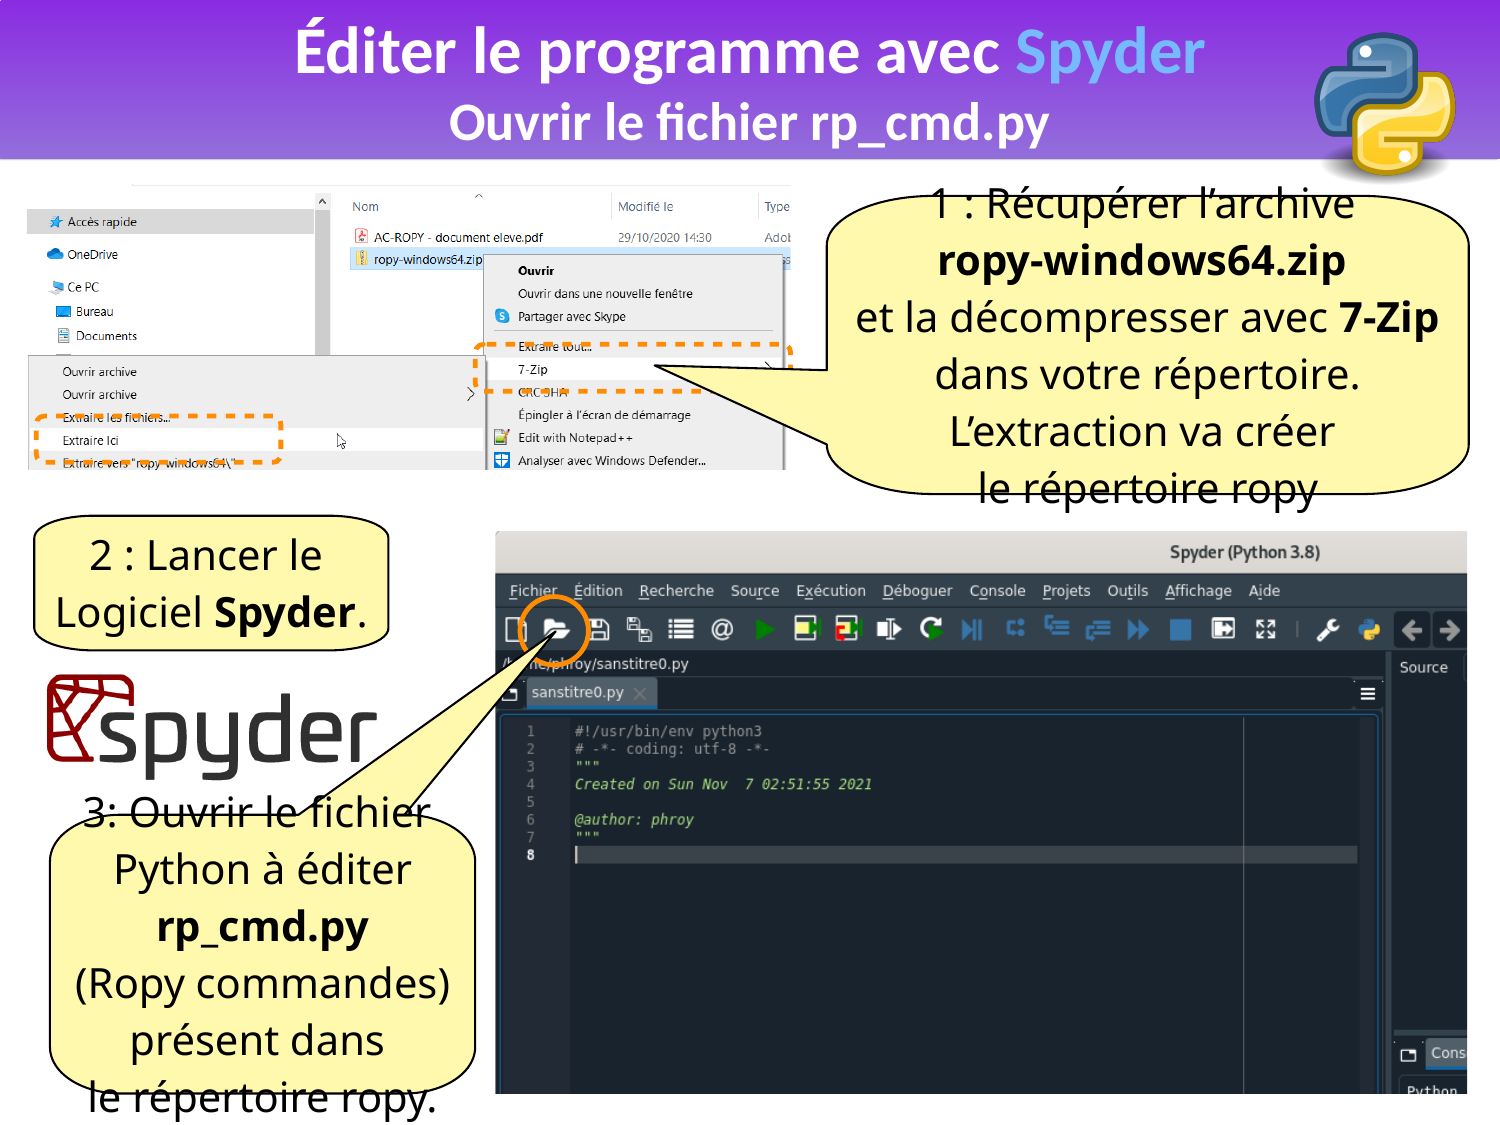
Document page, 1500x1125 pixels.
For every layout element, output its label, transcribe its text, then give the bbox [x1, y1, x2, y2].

text_box 3: Ouvrir le fichier Python à éditer rp_cmd.py (Ropy commandes) présent dans le répertoire ropy. [49, 631, 556, 1094]
text_box Éditer le programme avec Spyder Ouvrir le fichier rp_cmd.py [0, 0, 1500, 159]
picture [1305, 29, 1465, 189]
text_box 2 : Lancer le Logiciel Spyder. [34, 515, 389, 651]
text_box 1 : Récupérer l’archive ropy-windows64.zip et la décompresser avec 7-Zip dans votre répertoire. L’extraction va créer le répertoire ropy [654, 195, 1469, 495]
picture [495, 531, 1468, 1094]
picture [38, 665, 385, 789]
picture [523, 600, 585, 662]
picture [26, 184, 791, 470]
